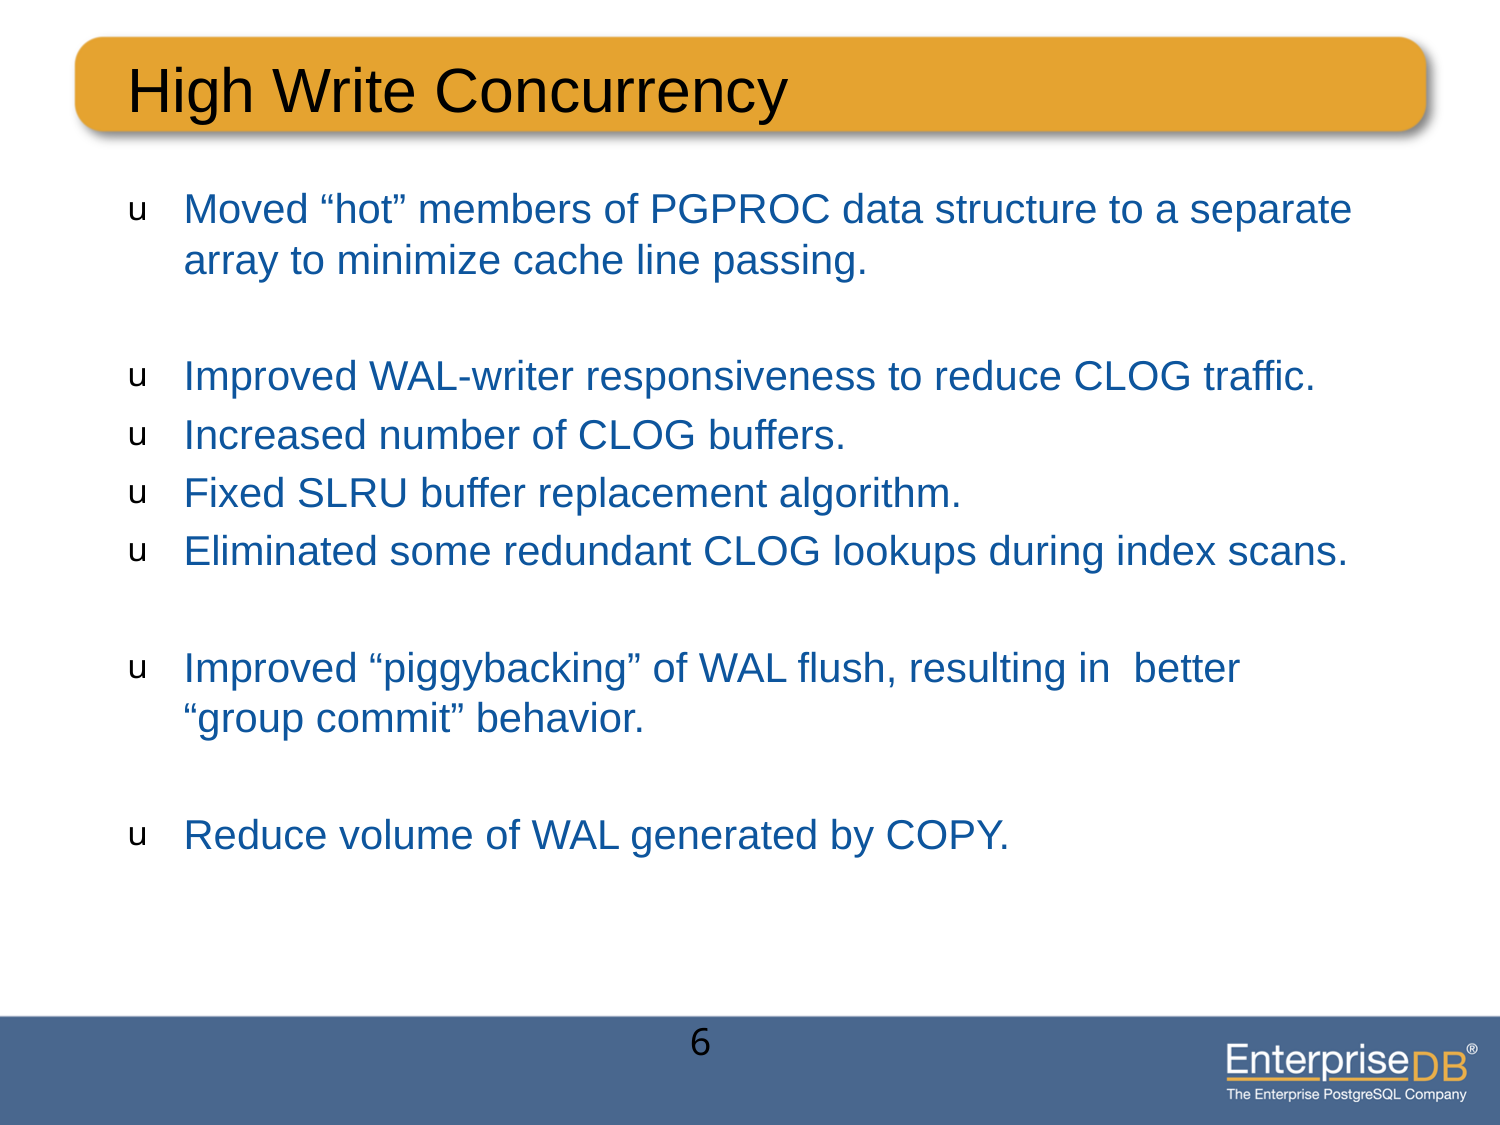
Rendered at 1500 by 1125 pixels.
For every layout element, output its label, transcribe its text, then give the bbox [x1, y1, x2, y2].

title High Write Concurrency [112, 37, 1388, 138]
list Moved “hot” members of PGPROC data structure to a separate array to minimize cache line passing. Improved WAL-writer responsiveness to reduce CLOG traffic. Increased number of CLOG buffers. Fixed SLRU buffer replacement algorithm. Eliminated some redundant CLOG lookups during index scans. Improved “piggybacking” of WAL flush, resulting in better “group commit” behavior. Reduce volume of WAL generated by COPY. [112, 174, 1388, 963]
picture [0, 0, 1500, 1125]
slide_number <number> [675, 1010, 825, 1125]
